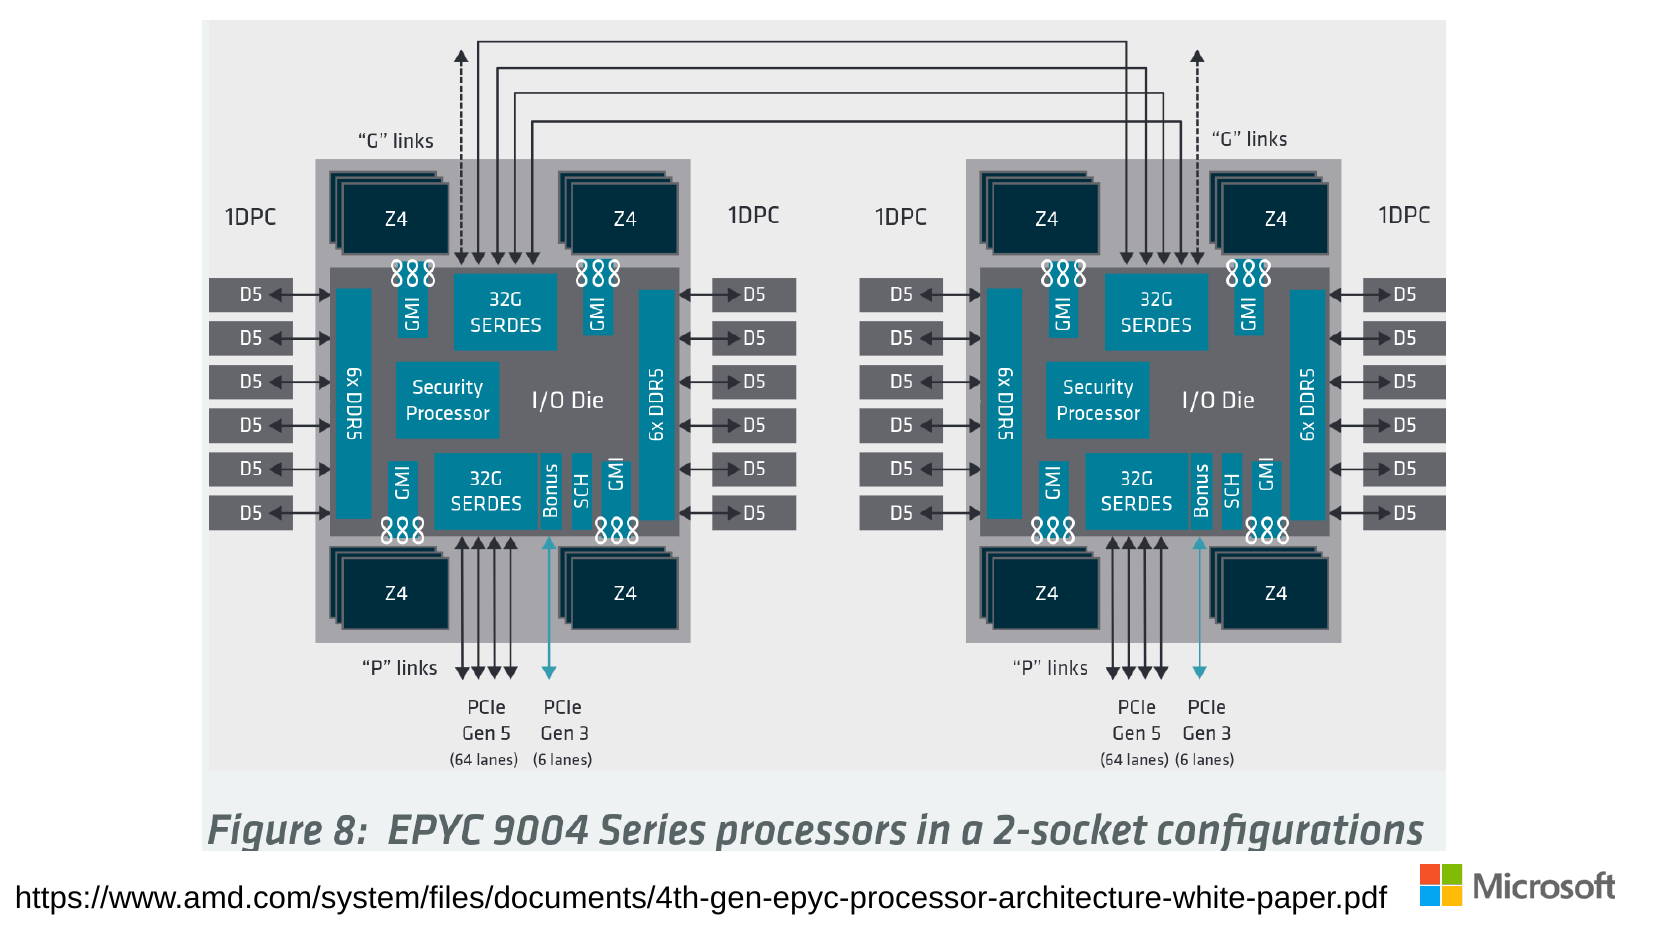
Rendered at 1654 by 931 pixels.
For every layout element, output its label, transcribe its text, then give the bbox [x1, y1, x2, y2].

picture [1420, 864, 1615, 873]
text_box https://www.amd.com/system/files/documents/4th-gen-epyc-processor-architecture-white-paper.pdf [0, 873, 1651, 931]
picture [202, 20, 1446, 851]
